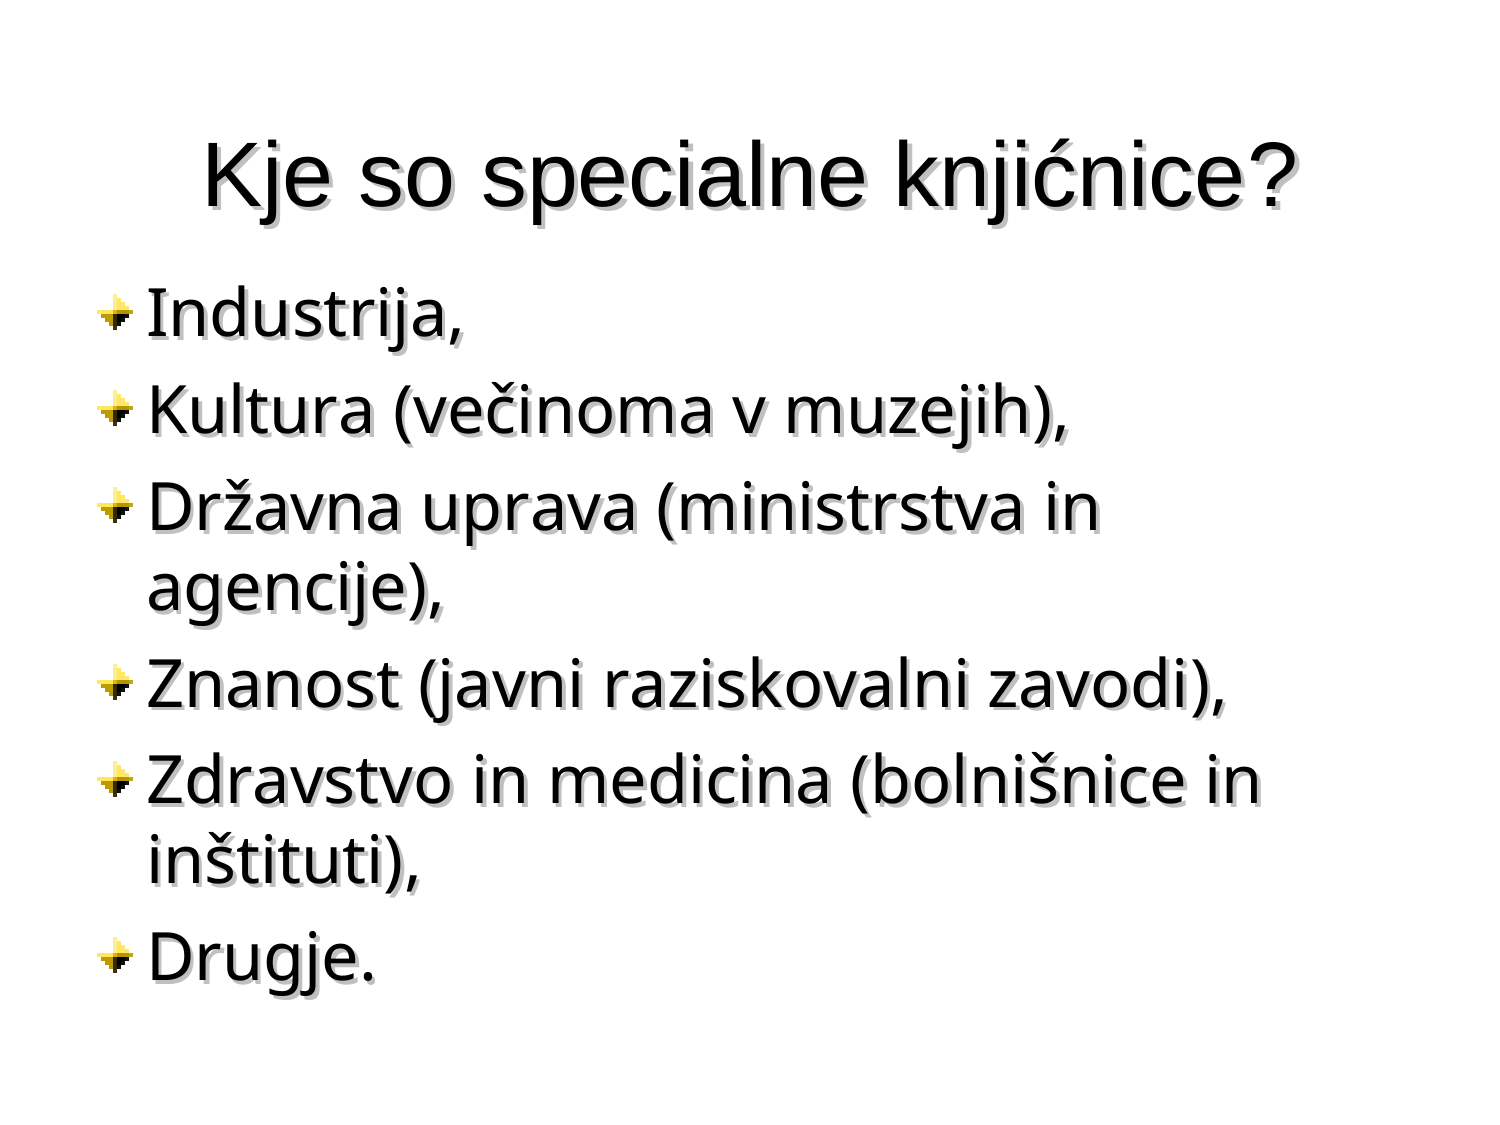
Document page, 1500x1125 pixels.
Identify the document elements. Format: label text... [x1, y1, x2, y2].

list Industrija, Kultura (večinoma v muzejih), Državna uprava (ministrstva in agencije), Znanost (javni raziskovalni zavodi), Zdravstvo in medicina (bolnišnice in inštituti), Drugje. [75, 262, 1426, 1006]
title Kje so specialne knjićnice? [75, 25, 1426, 233]
